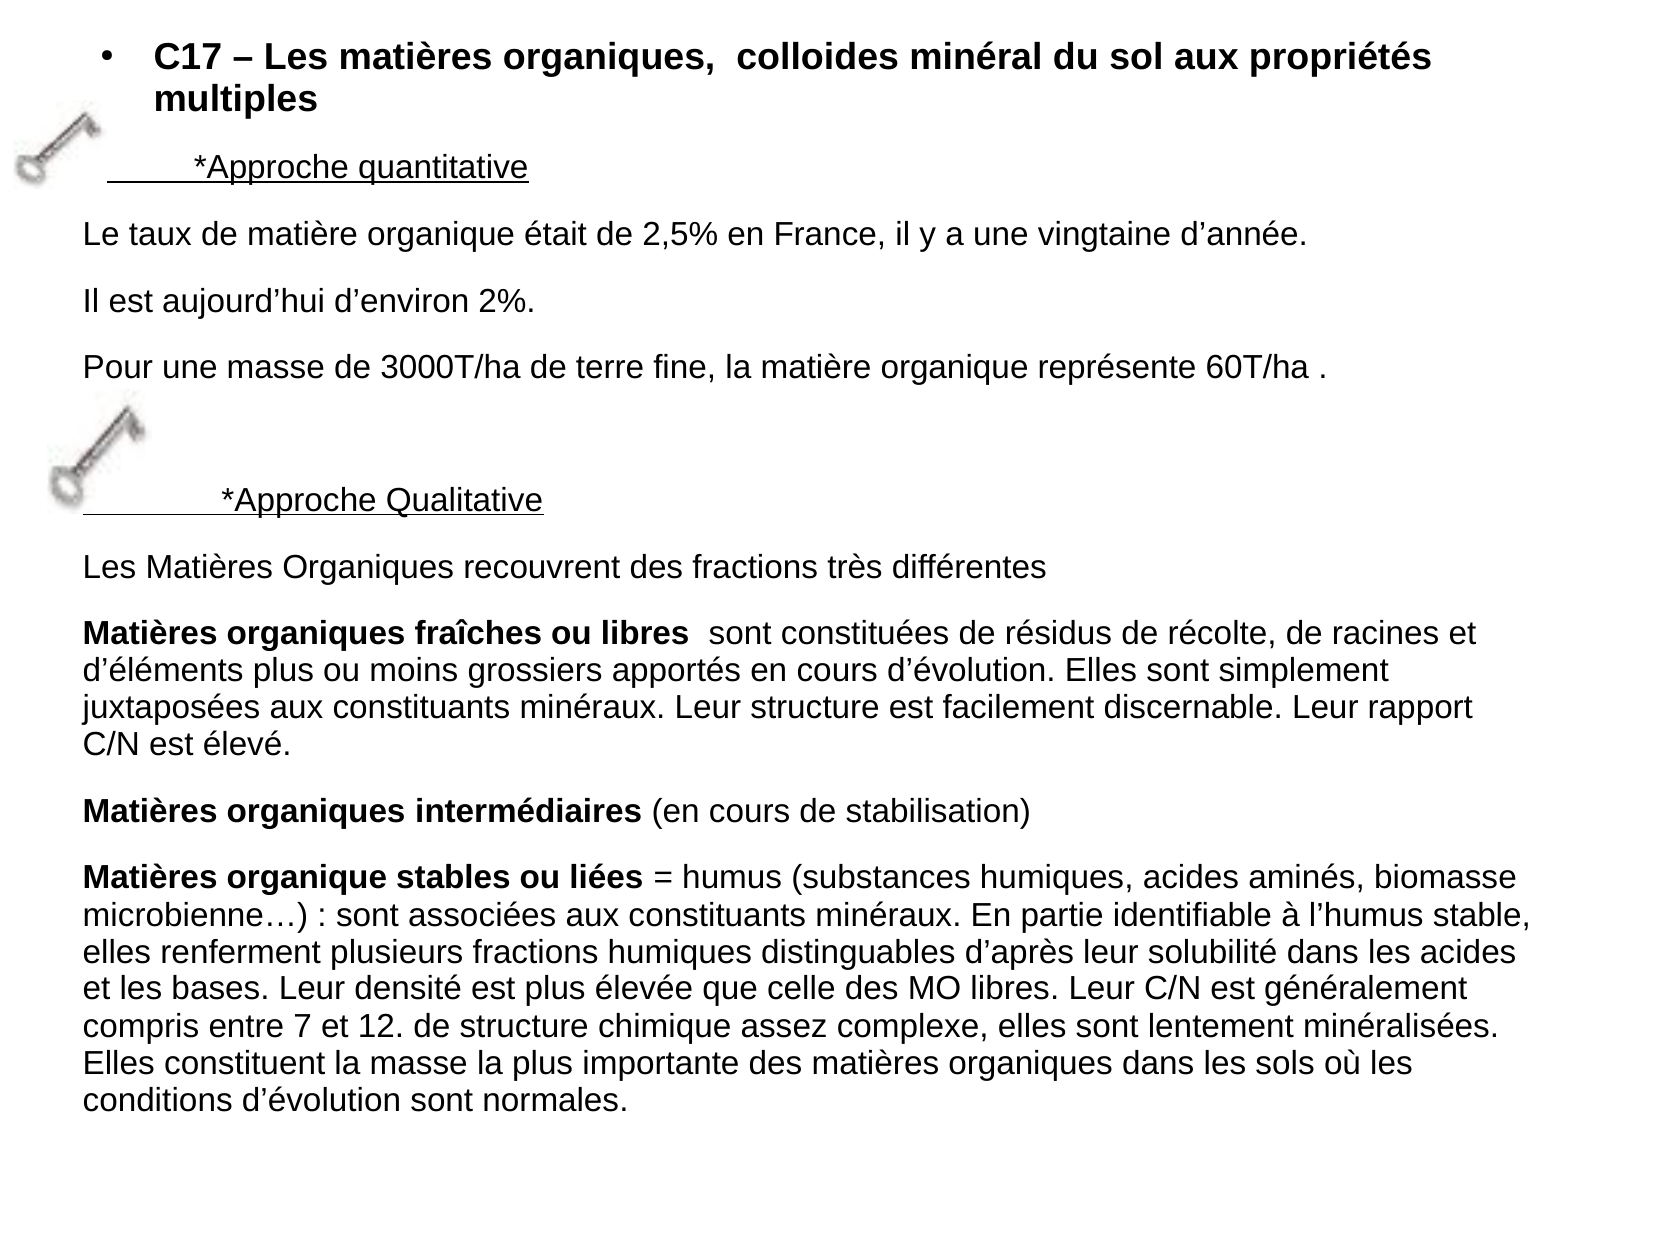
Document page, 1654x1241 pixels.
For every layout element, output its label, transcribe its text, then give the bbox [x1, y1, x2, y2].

list C17 – Les matières organiques, colloides minéral du sol aux propriétés multiples *Approche quantitative Le taux de matière organique était de 2,5% en France, il y a une vingtaine d’année. Il est aujourd’hui d’environ 2%. Pour une masse de 3000T/ha de terre fine, la matière organique représente 60T/ha . *Approche Qualitative Les Matières Organiques recouvrent des fractions très différentes Matières organiques fraîches ou libres sont constituées de résidus de récolte, de racines et d’éléments plus ou moins grossiers apportés en cours d’évolution. Elles sont simplement juxtaposées aux constituants minéraux. Leur structure est facilement discernable. Leur rapport C/N est élevé. Matières organiques intermédiaires (en cours de stabilisation) Matières organique stables ou liées = humus (substances humiques, acides aminés, biomasse microbienne…) : sont associées aux constituants minéraux. En partie identifiable à l’humus stable, elles renferment plusieurs fractions humiques distinguables d’après leur solubilité dans les acides et les bases. Leur densité est plus élevée que celle des MO libres. Leur C/N est généralement compris entre 7 et 12. de structure chimique assez complexe, elles sont lentement minéralisées. Elles constituent la masse la plus importante des matières organiques dans les sols où les conditions d’évolution sont normales. [82, 35, 1538, 1217]
picture [3, 100, 130, 237]
picture [26, 389, 154, 523]
